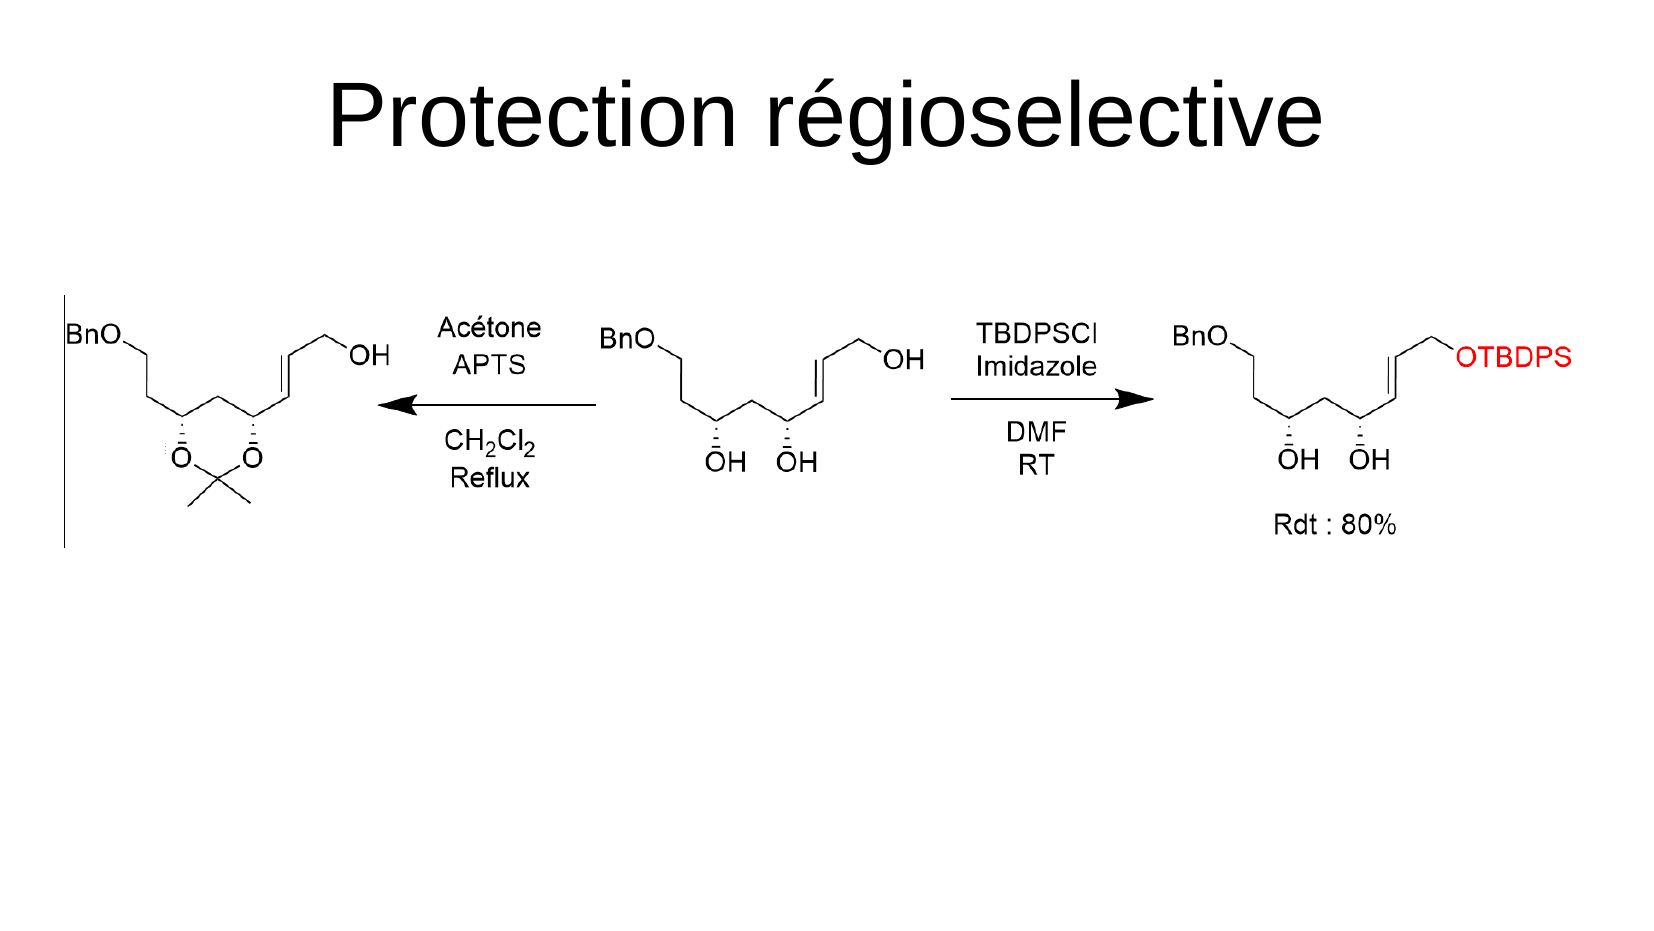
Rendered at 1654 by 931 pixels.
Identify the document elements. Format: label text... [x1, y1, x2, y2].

title Protection régioselective [82, 37, 1571, 193]
picture [64, 295, 1595, 548]
